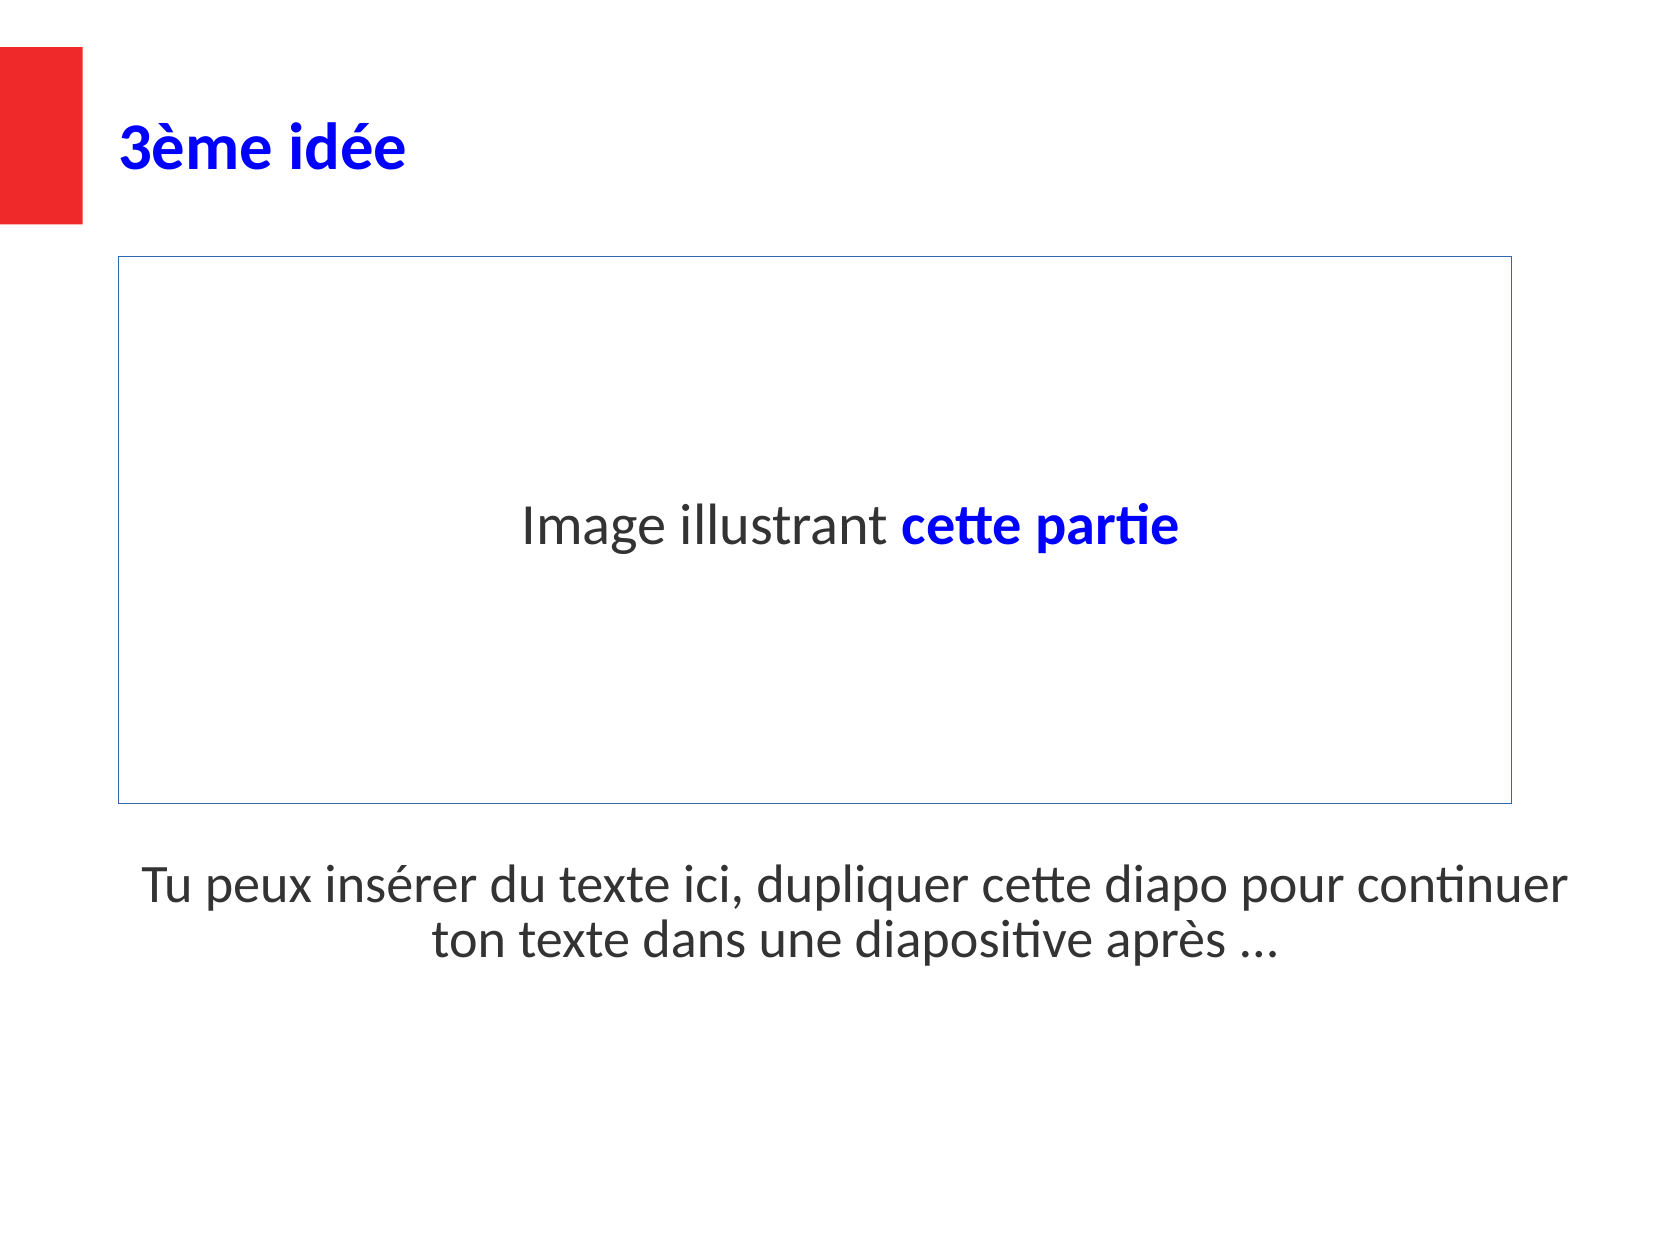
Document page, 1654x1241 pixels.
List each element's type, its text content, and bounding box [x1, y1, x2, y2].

list Image illustrant cette partie [118, 256, 1512, 804]
list Tu peux insérer du texte ici, dupliquer cette diapo pour continuer ton texte dans une diapositive après ... [47, 862, 1595, 1075]
title 3ème idée [118, 49, 1571, 257]
